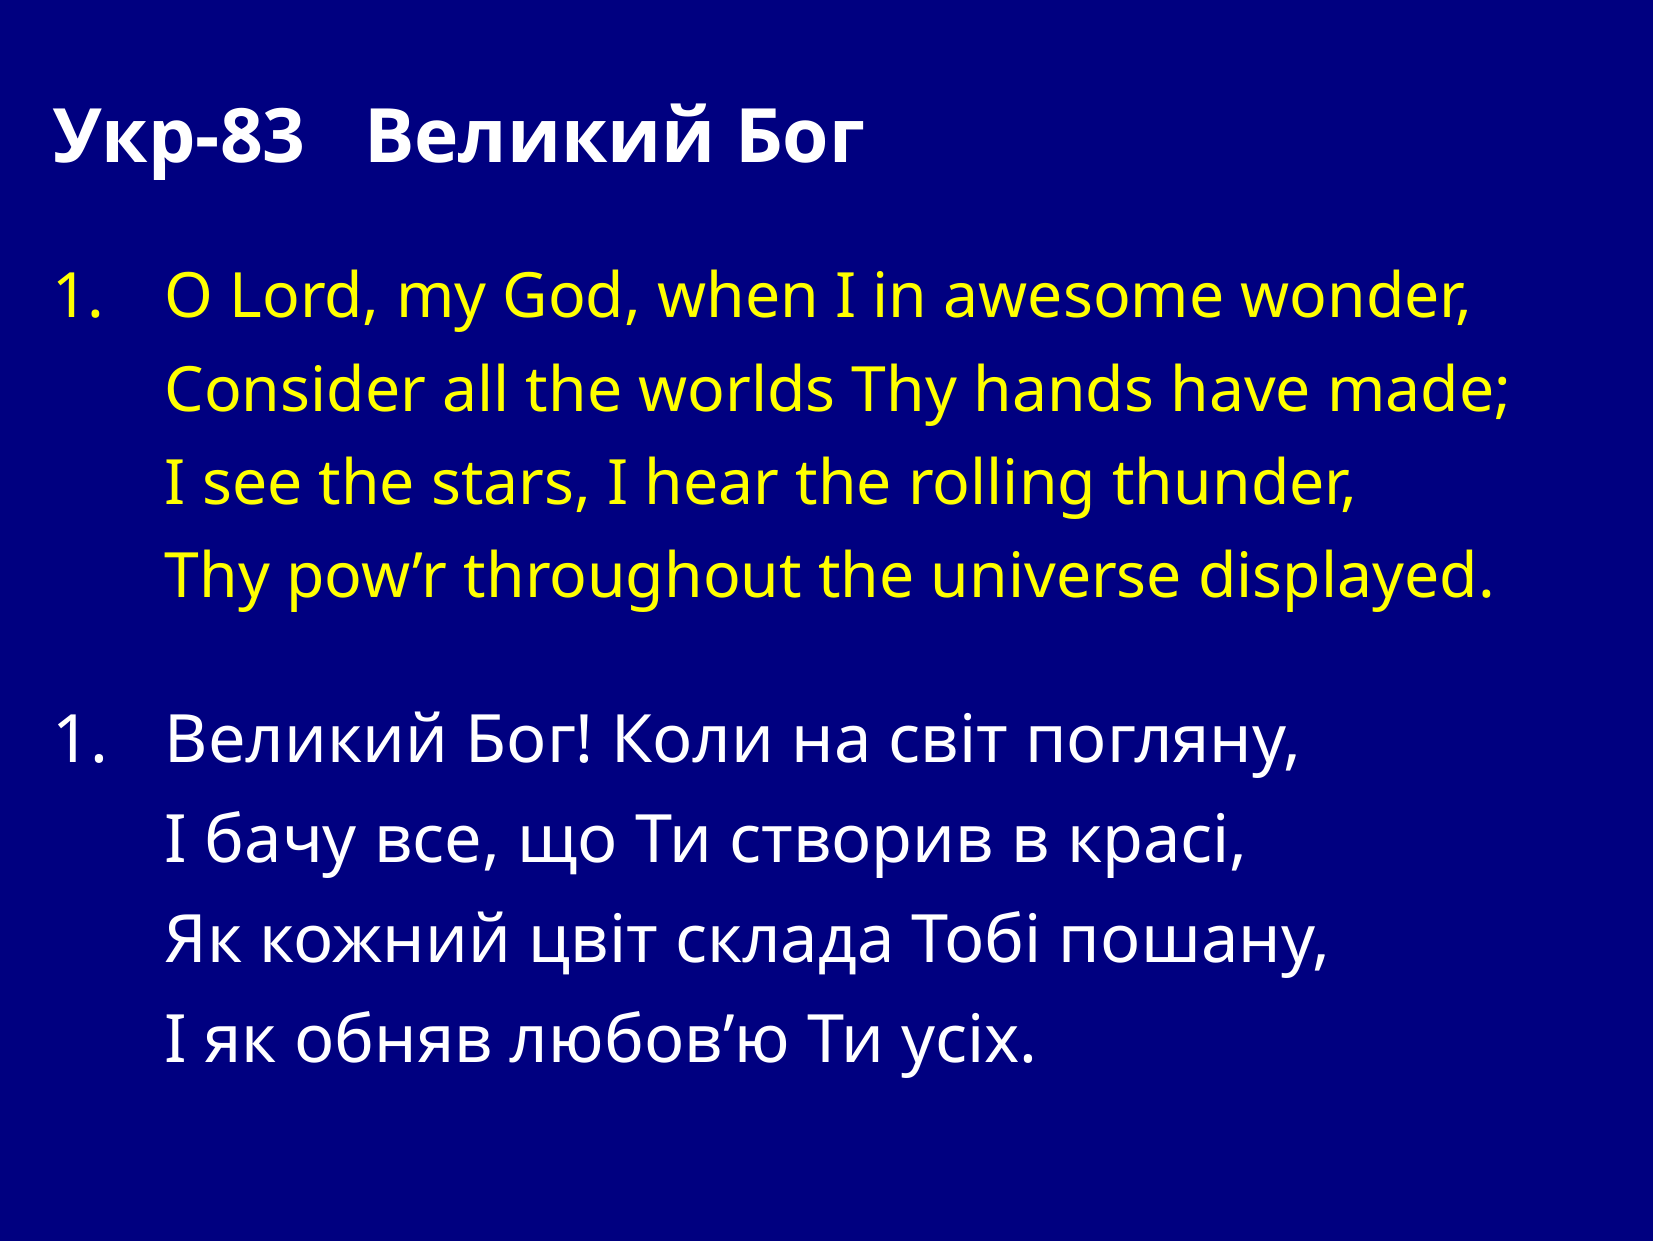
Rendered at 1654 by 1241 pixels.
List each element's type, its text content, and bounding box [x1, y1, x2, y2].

text_box 1. Великий Бог! Коли на світ погляну, І бачу все, що Ти створив в красі, Як кожний цвіт склада Тобі пошану, І як обняв любов’ю Ти усіх. [37, 675, 1576, 1163]
text_box 1. O Lord, my God, when I in awesome wonder, Consider all the worlds Thy hands have made; I see the stars, I hear the rolling thunder, Thy pow’r throughout the universe displayed. [37, 150, 1651, 638]
text_box Укр-83 Великий Бог [37, 75, 1576, 188]
